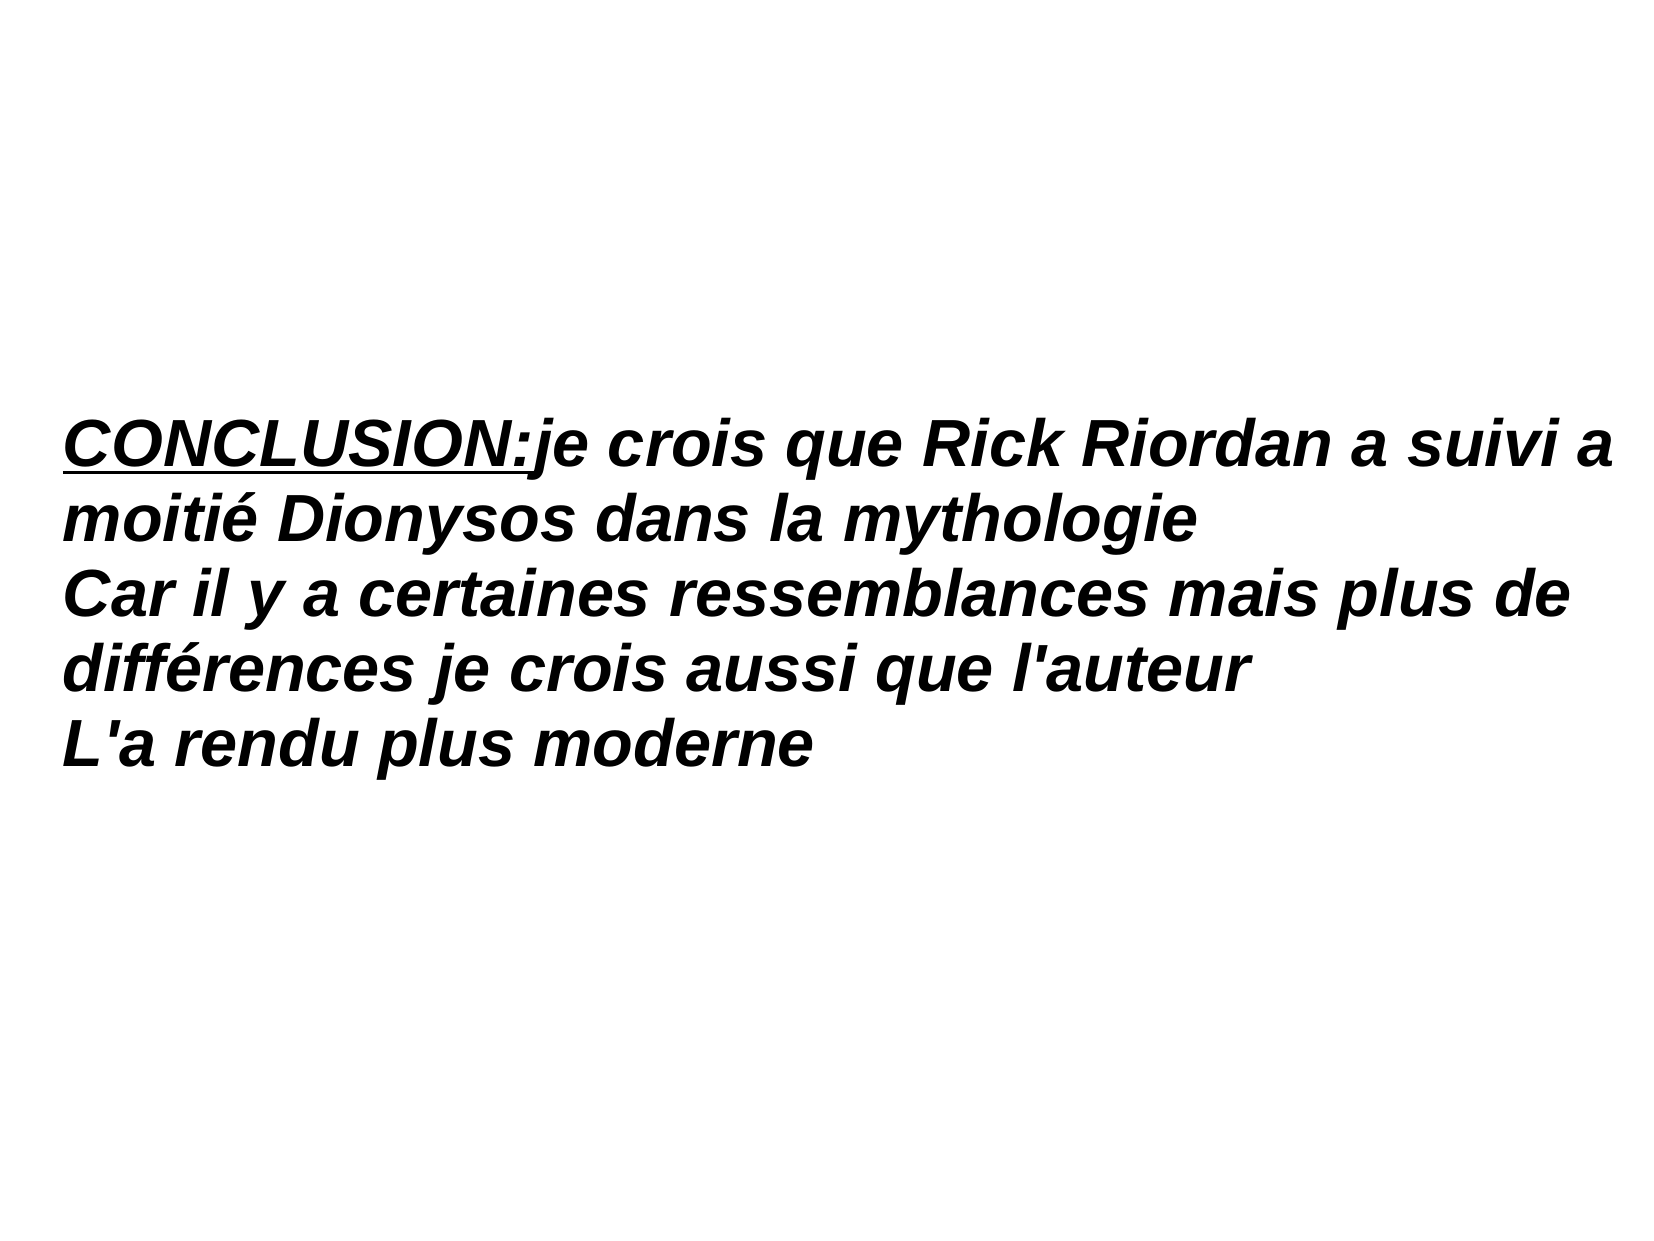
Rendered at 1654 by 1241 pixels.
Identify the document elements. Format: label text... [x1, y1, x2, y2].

text_box CONCLUSION:je crois que Rick Riordan a suivi a moitié Dionysos dans la mythologie Car il y a certaines ressemblances mais plus de différences je crois aussi que l'auteur L'a rendu plus moderne [48, 399, 1631, 863]
